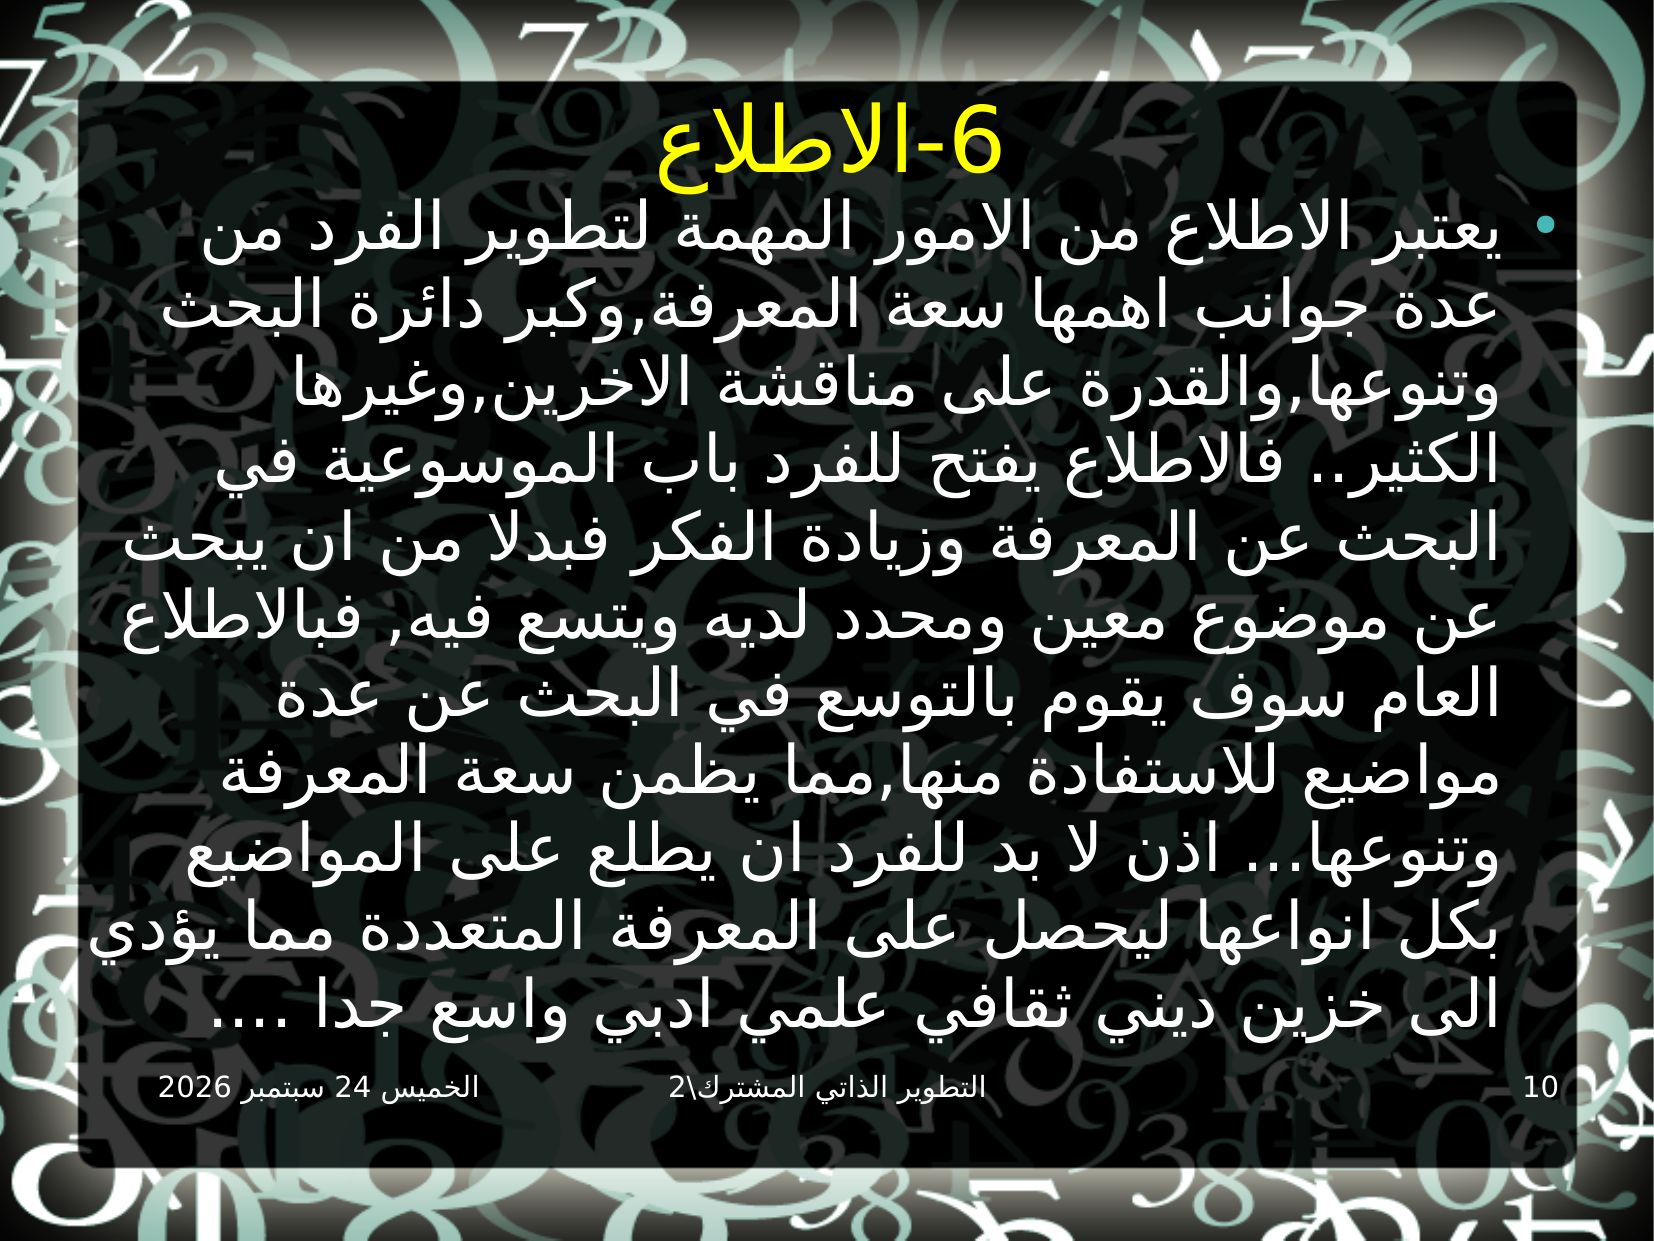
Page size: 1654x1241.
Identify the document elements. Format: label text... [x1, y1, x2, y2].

picture [0, 0, 1654, 1241]
list يعتبر الاطلاع من الامور المهمة لتطوير الفرد من عدة جوانب اهمها سعة المعرفة,وكبر دائرة البحث وتنوعها,والقدرة على مناقشة الاخرين,وغيرها الكثير.. فالاطلاع يفتح للفرد باب الموسوعية في البحث عن المعرفة وزيادة الفكر فبدلا من ان يبحث عن موضوع معين ومحدد لديه ويتسع فيه, فبالاطلاع العام سوف يقوم بالتوسع في البحث عن عدة مواضيع للاستفادة منها,مما يظمن سعة المعرفة وتنوعها... اذن لا بد للفرد ان يطلع على المواضيع بكل انواعها ليحصل على المعرفة المتعددة مما يؤدي الى خزين ديني ثقافي علمي ادبي واسع جدا .... [75, 187, 1576, 1191]
title 6-الاطلاع [86, 37, 1576, 187]
